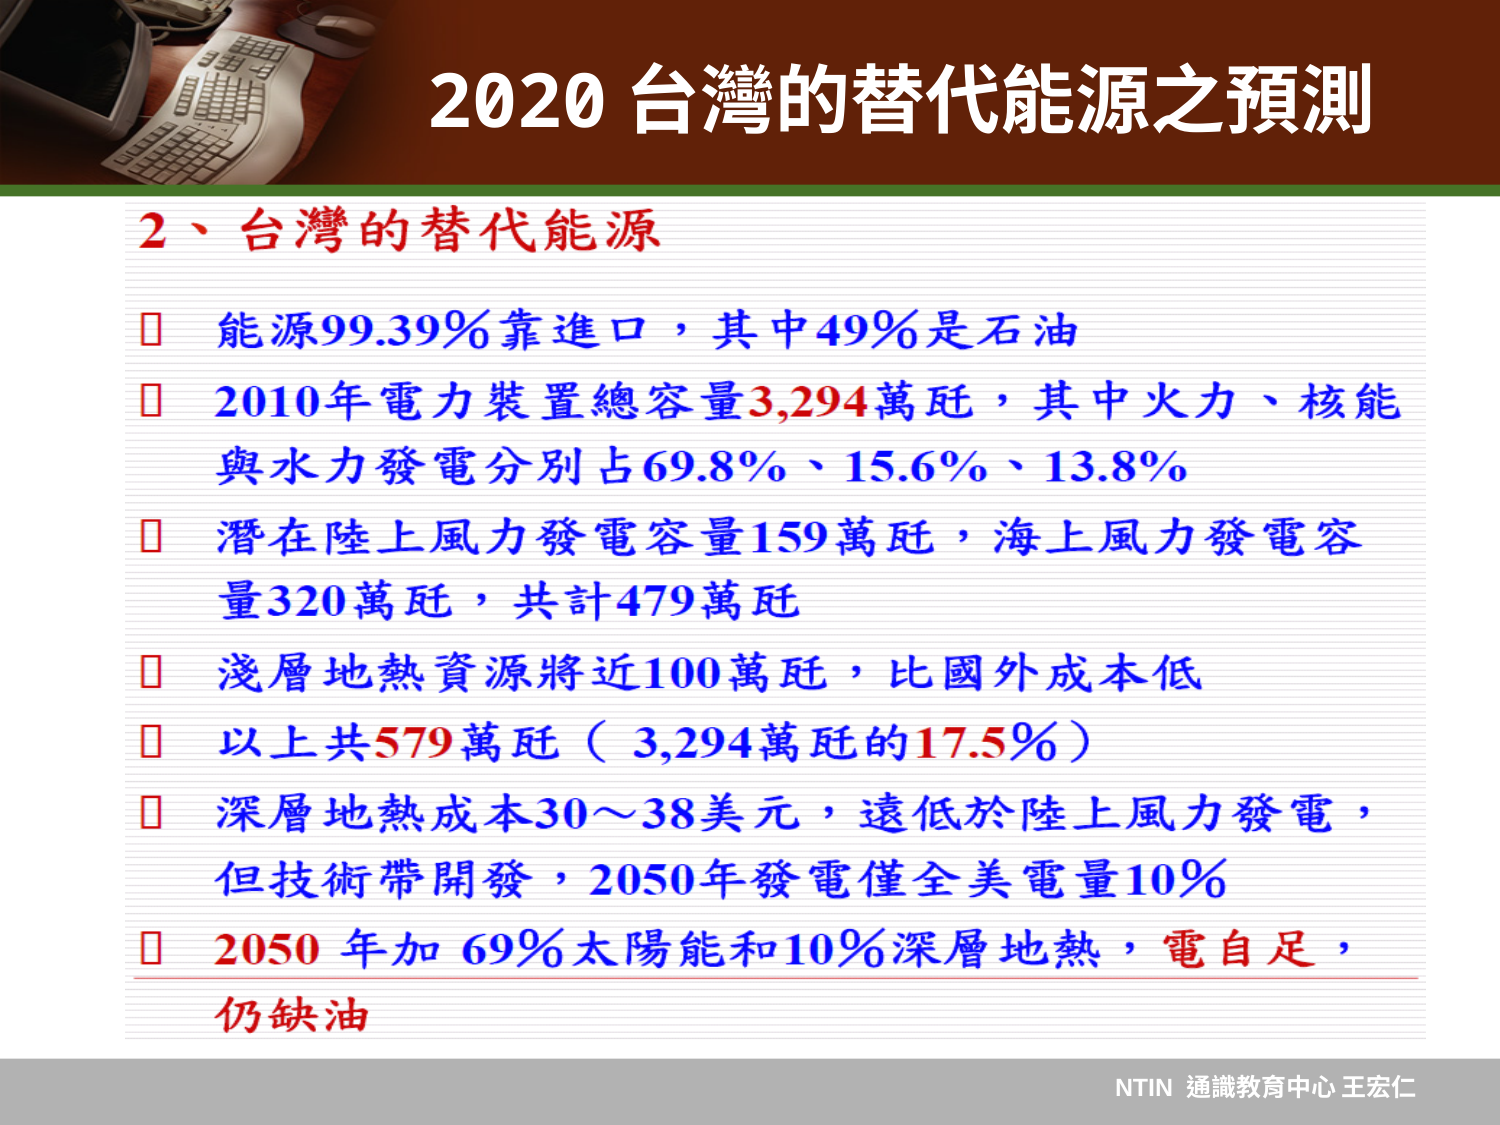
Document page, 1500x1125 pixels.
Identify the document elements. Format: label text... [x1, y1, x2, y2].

chart [125, 199, 1426, 1044]
text_box NTIN 通識教育中心 王宏仁 [962, 1063, 1438, 1114]
picture [0, 0, 1500, 184]
title 2020台灣的替代能源之預測 [412, 45, 1500, 138]
